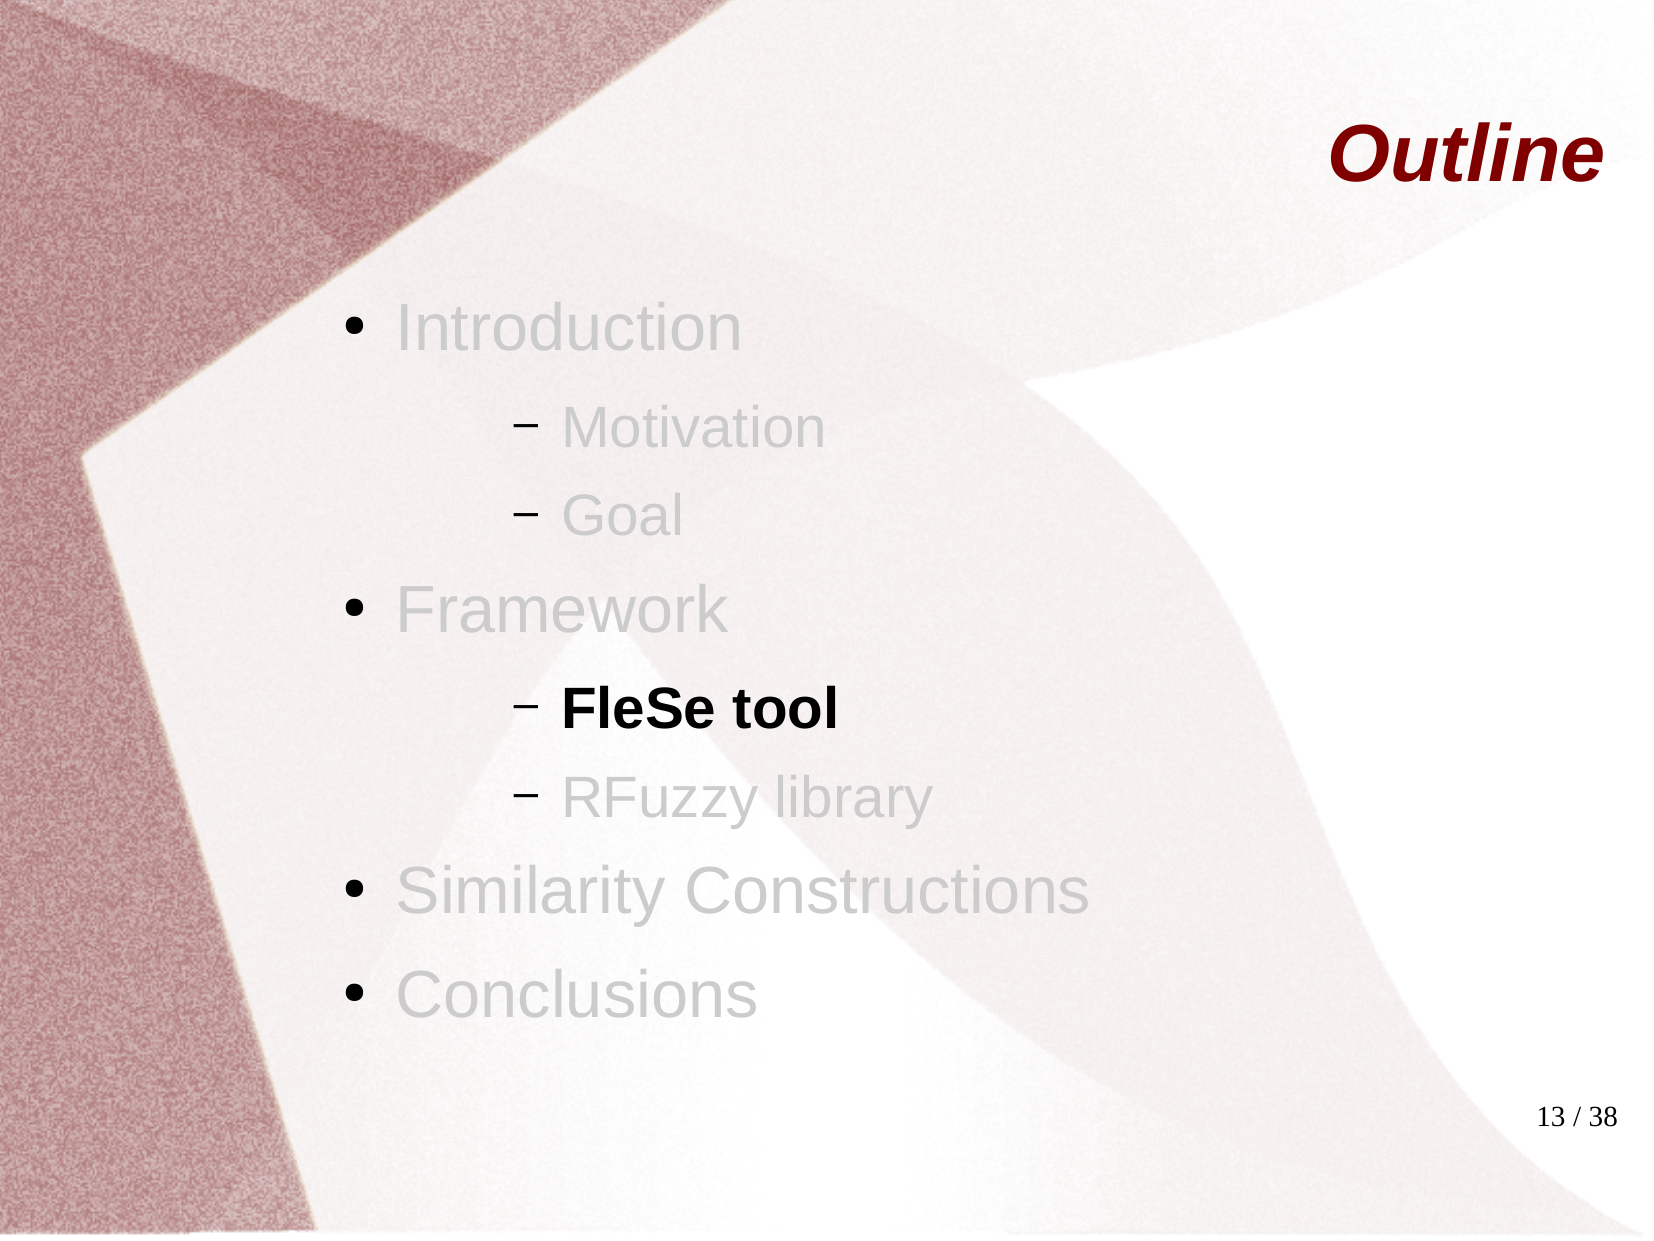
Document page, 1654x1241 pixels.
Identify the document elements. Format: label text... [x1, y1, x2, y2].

list Introduction Motivation Goal Framework FleSe tool RFuzzy library Similarity Constructions Conclusions [324, 290, 1601, 1033]
picture [0, 0, 1654, 1241]
title Outline [596, 49, 1607, 257]
